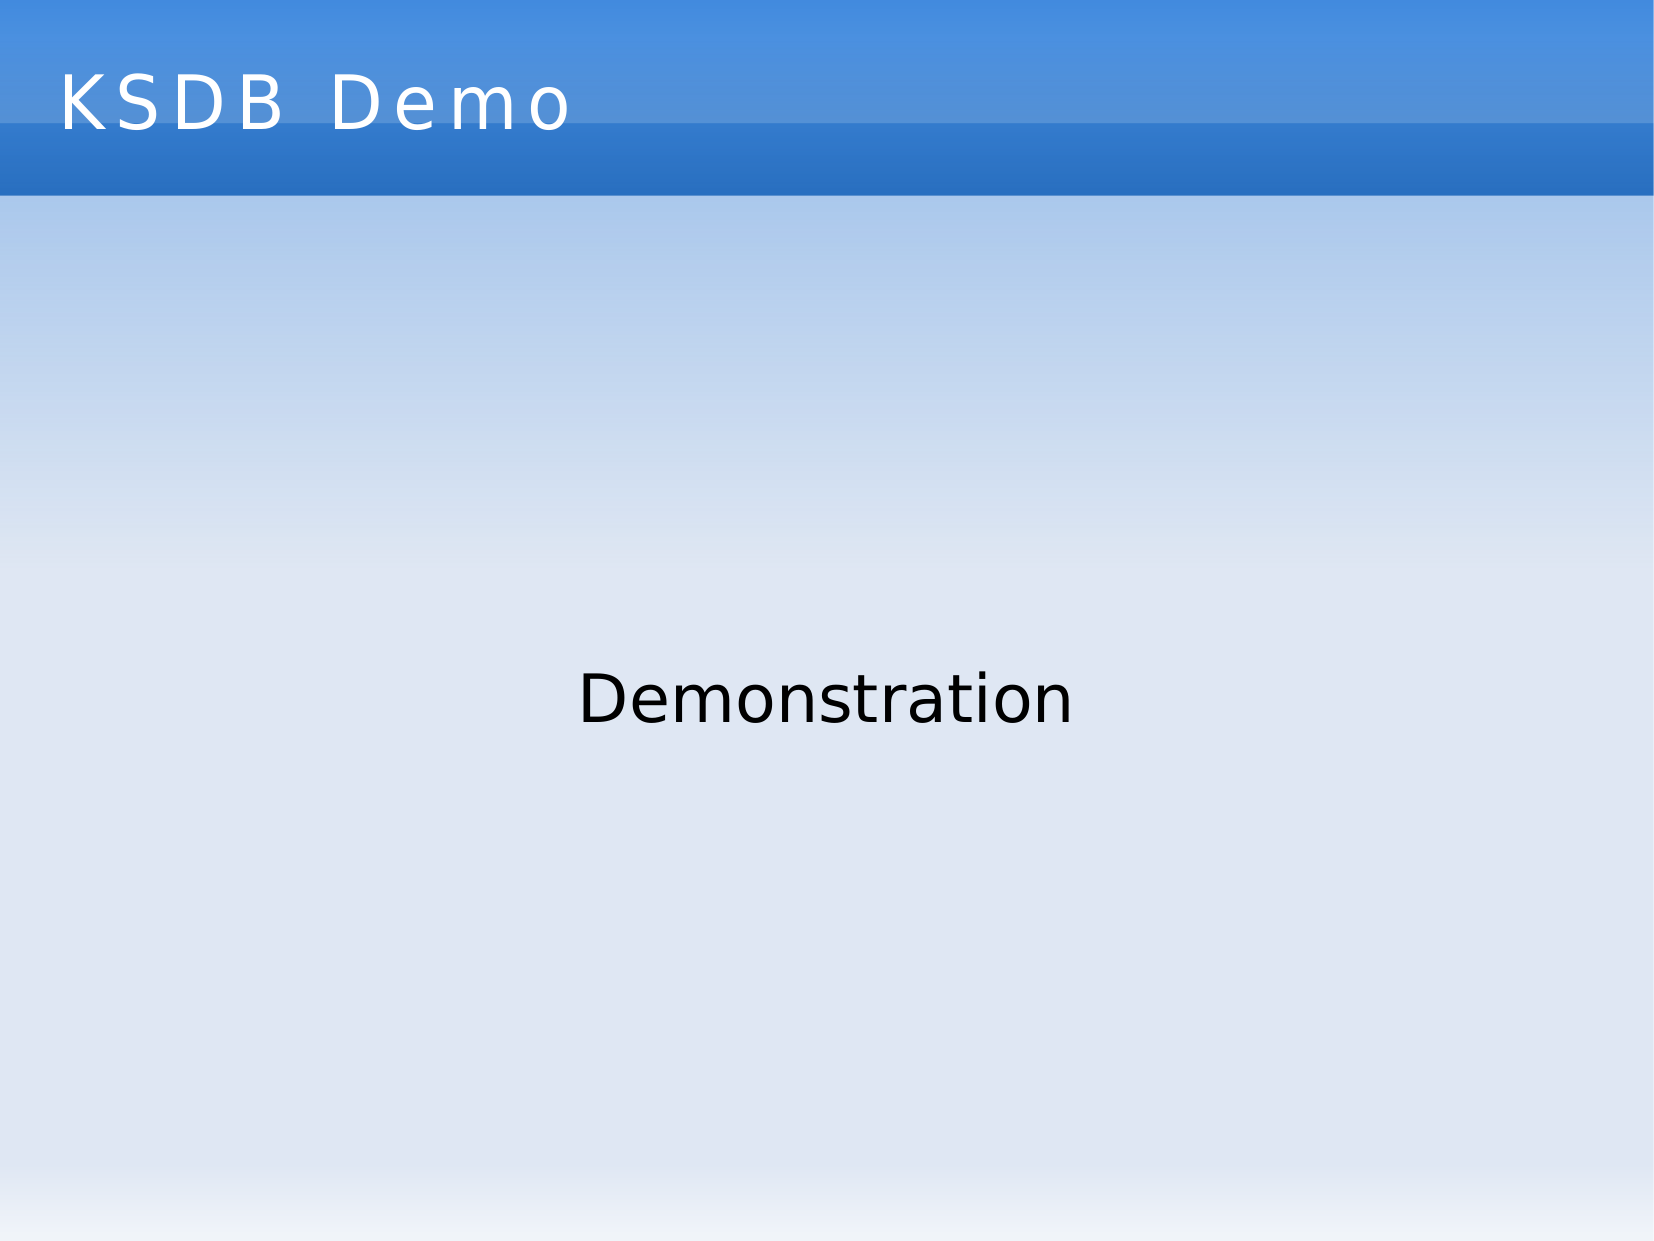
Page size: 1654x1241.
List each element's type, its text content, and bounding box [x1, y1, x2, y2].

subtitle Demonstration [82, 290, 1571, 1109]
title KSDB Demo [59, 29, 1270, 178]
picture [0, 0, 1654, 1241]
